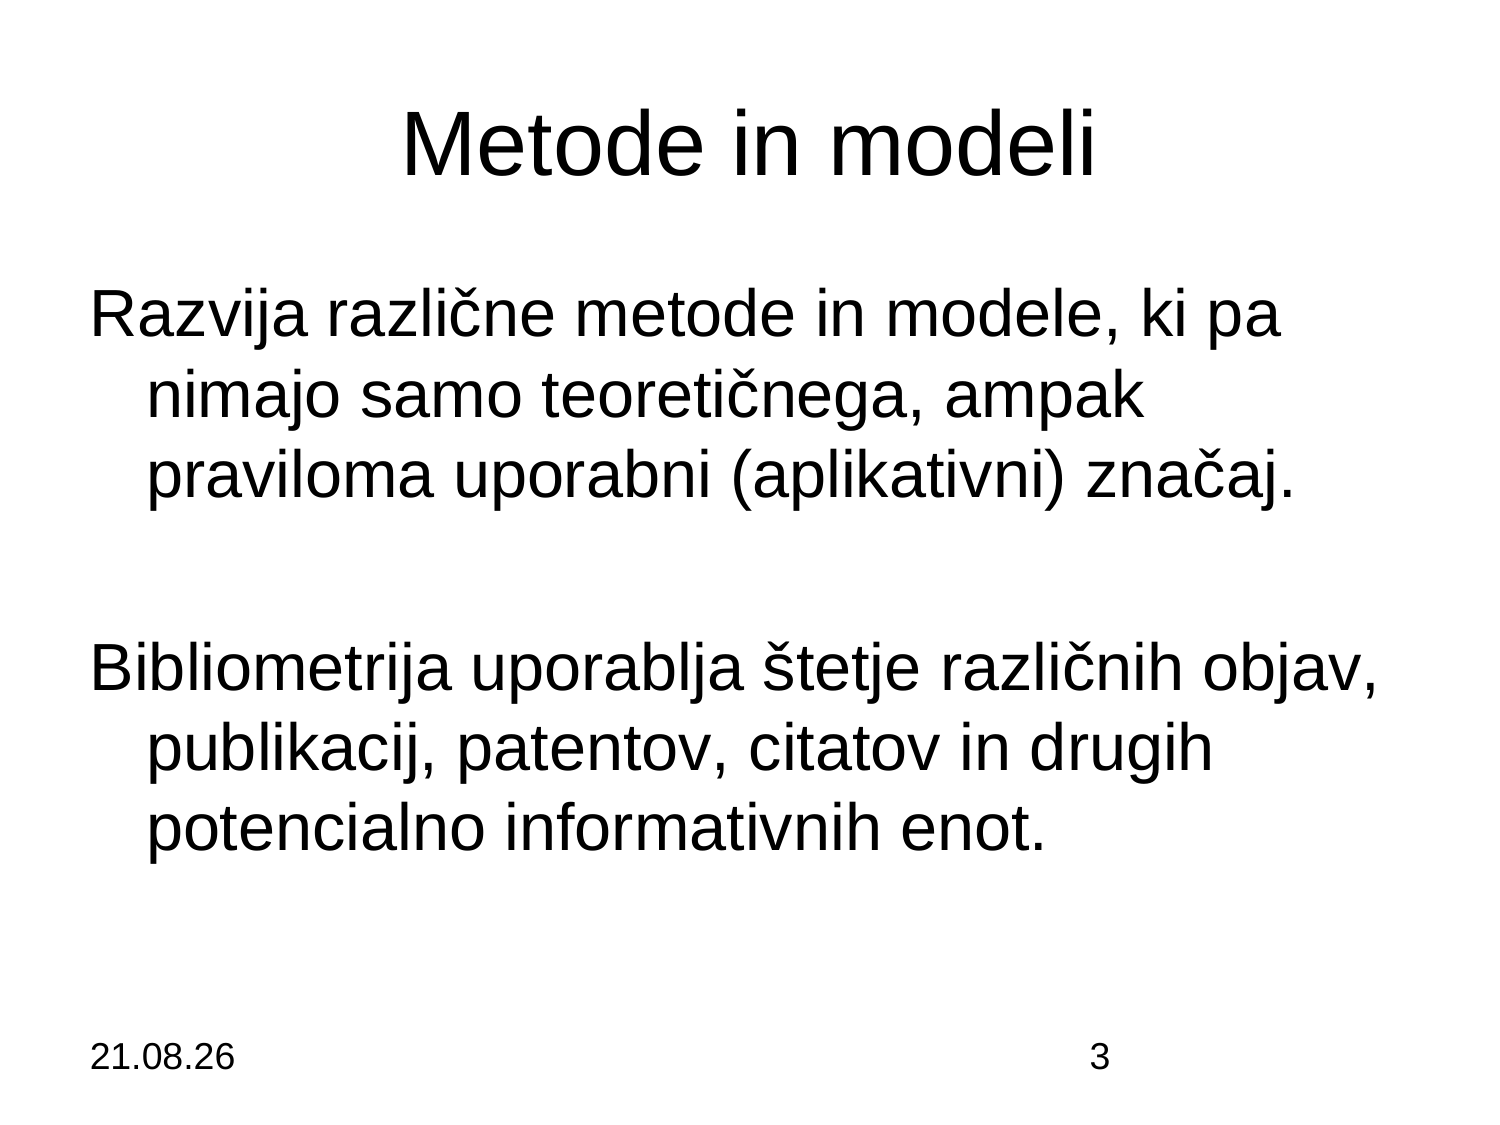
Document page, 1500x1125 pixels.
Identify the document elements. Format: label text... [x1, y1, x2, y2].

list Razvija različne metode in modele, ki pa nimajo samo teoretičnega, ampak praviloma uporabni (aplikativni) značaj. Bibliometrija uporablja štetje različnih objav, publikacij, patentov, citatov in drugih potencialno informativnih enot. [75, 262, 1426, 1006]
title Metode in modeli [75, 45, 1426, 233]
